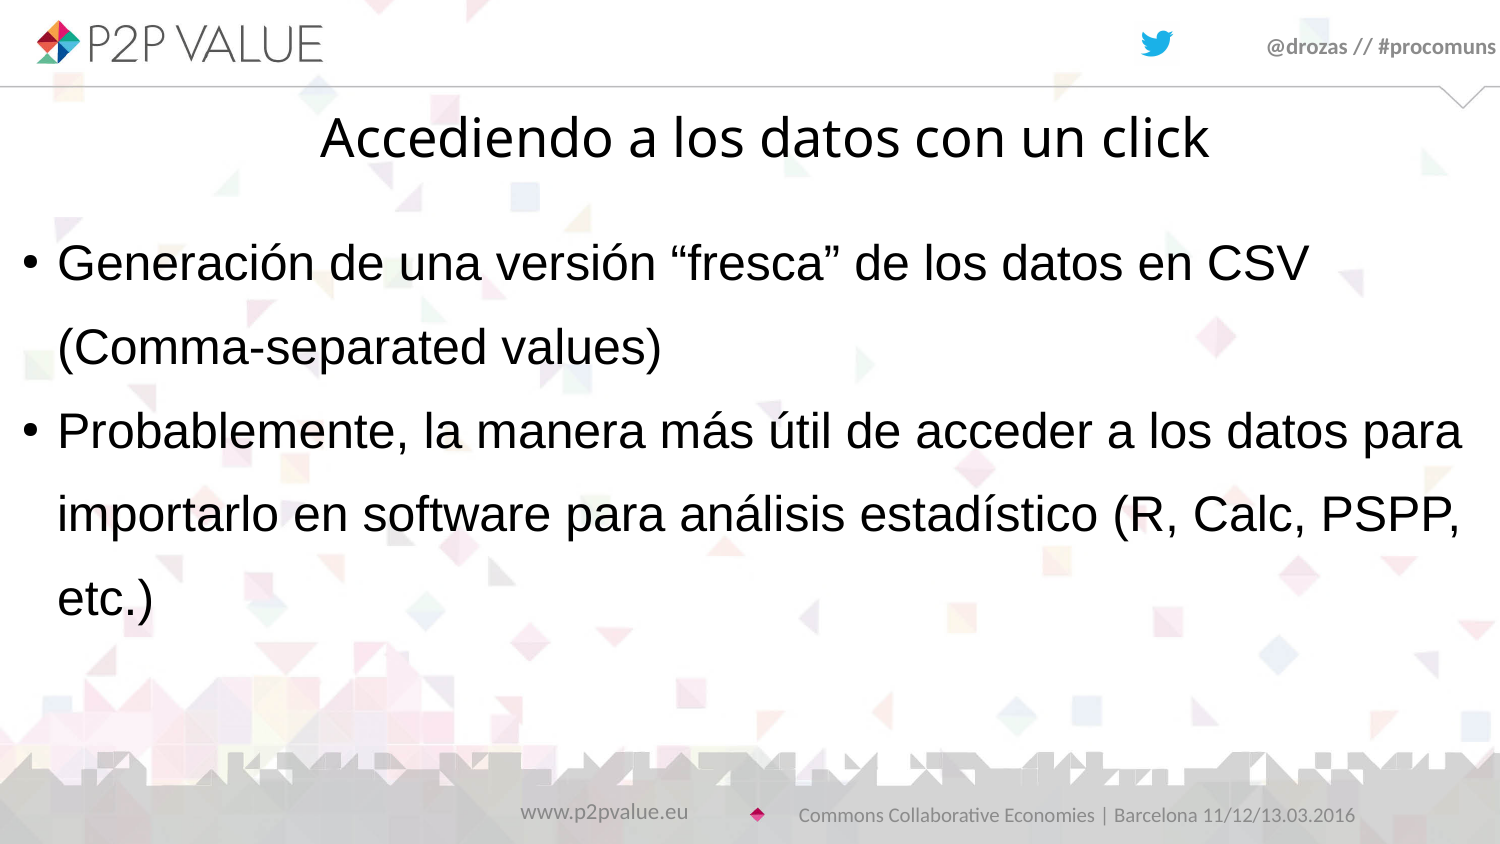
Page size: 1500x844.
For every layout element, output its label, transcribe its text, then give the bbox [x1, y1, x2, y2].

text_box Commons Collaborative Economies | Barcelona 11/12/13.03.2016 [785, 791, 1500, 837]
text_box www.p2pvalue.eu [514, 790, 733, 830]
subtitle Generación de una versión “fresca” de los datos en CSV (Comma-separated values) Probablemente, la manera más útil de acceder a los datos para importarlo en software para análisis estadístico (R, Calc, PSPP, etc.) [8, 201, 1489, 757]
title Accediendo a los datos con un click [105, 92, 1441, 181]
text_box @drozas // #procomuns [1169, 15, 1500, 76]
picture [0, 0, 1500, 844]
